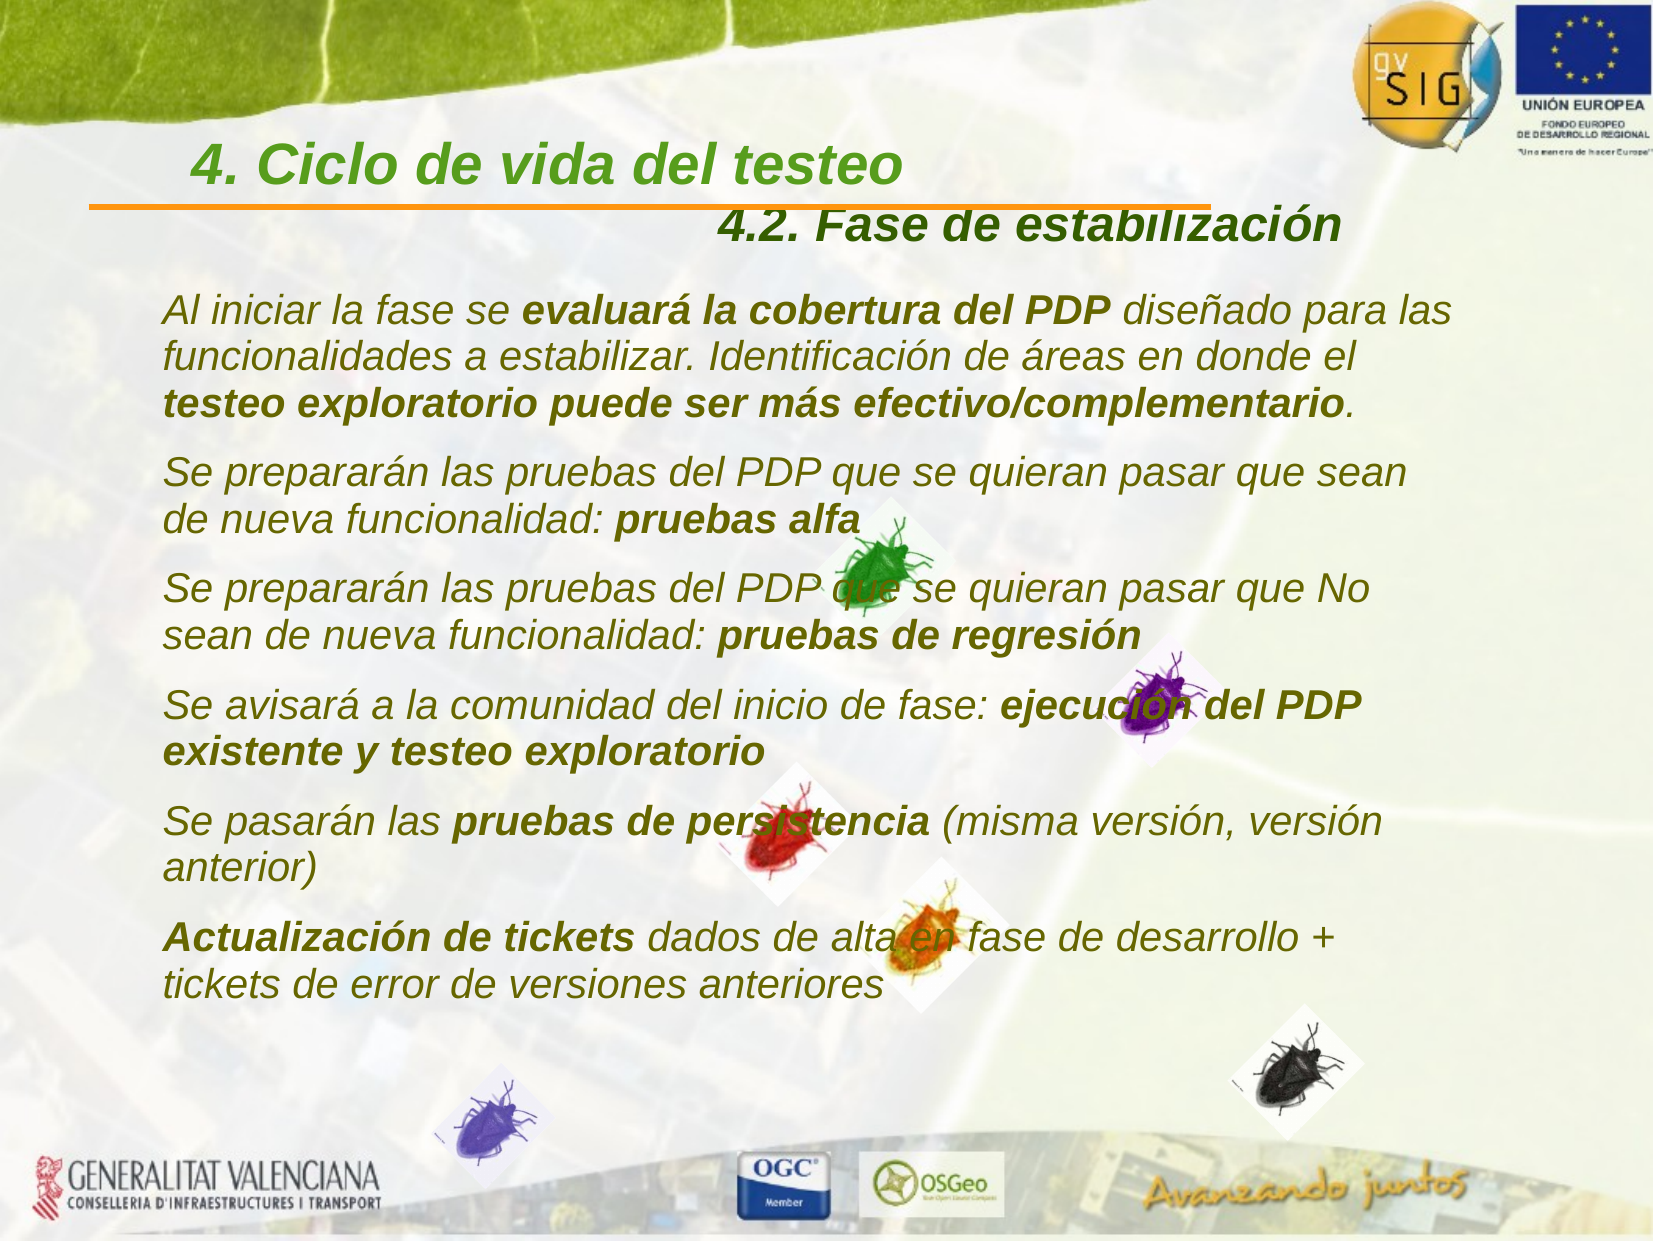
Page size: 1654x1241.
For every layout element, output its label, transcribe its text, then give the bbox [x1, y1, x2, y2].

text_box 4. Ciclo de vida del testeo 4.2. Fase de estabilización [177, 124, 1359, 276]
text_box Al iniciar la fase se evaluará la cobertura del PDP diseñado para las funcionalidades a estabilizar. Identificación de áreas en donde el testeo exploratorio puede ser más efectivo/complementario. Se prepararán las pruebas del PDP que se quieran pasar que sean de nueva funcionalidad: pruebas alfa Se prepararán las pruebas del PDP que se quieran pasar que No sean de nueva funcionalidad: pruebas de regresión Se avisará a la comunidad del inicio de fase: ejecución del PDP existente y testeo exploratorio Se pasarán las pruebas de persistencia (misma versión, versión anterior) Actualización de tickets dados de alta en fase de desarrollo + tickets de error de versiones anteriores [147, 278, 1477, 1123]
picture [0, 0, 1653, 1241]
